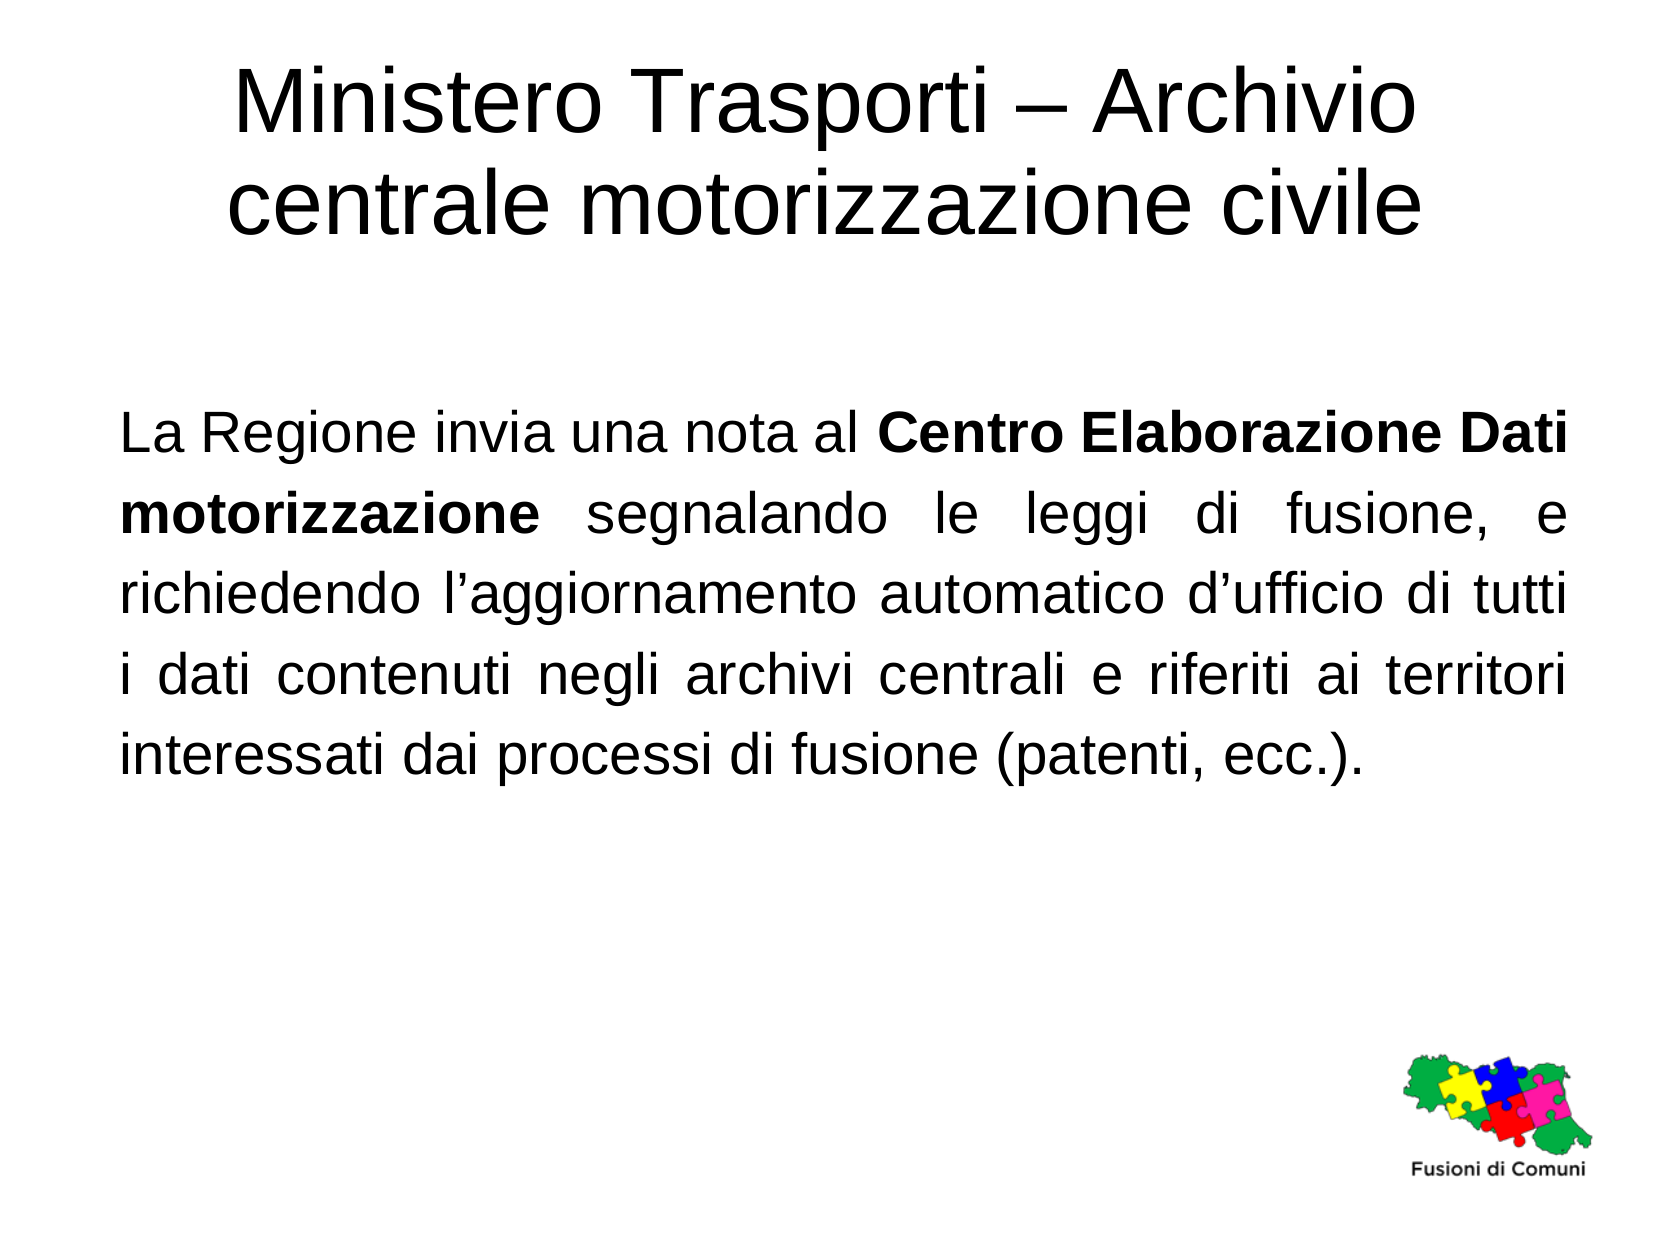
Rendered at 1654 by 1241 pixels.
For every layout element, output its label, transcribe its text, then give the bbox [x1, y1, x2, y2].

text_box [8, 82, 1500, 297]
title Ministero Trasporti – Archivio centrale motorizzazione civile [82, 49, 1571, 257]
list La Regione invia una nota al Centro Elaborazione Dati motorizzazione segnalando le leggi di fusione, e richiedendo l’aggiornamento automatico d’ufficio di tutti i dati contenuti negli archivi centrali e riferiti ai territori interessati dai processi di fusione (patenti, ecc.). [82, 280, 1571, 1051]
picture [1401, 1051, 1595, 1181]
text_box [8, 323, 1500, 1149]
